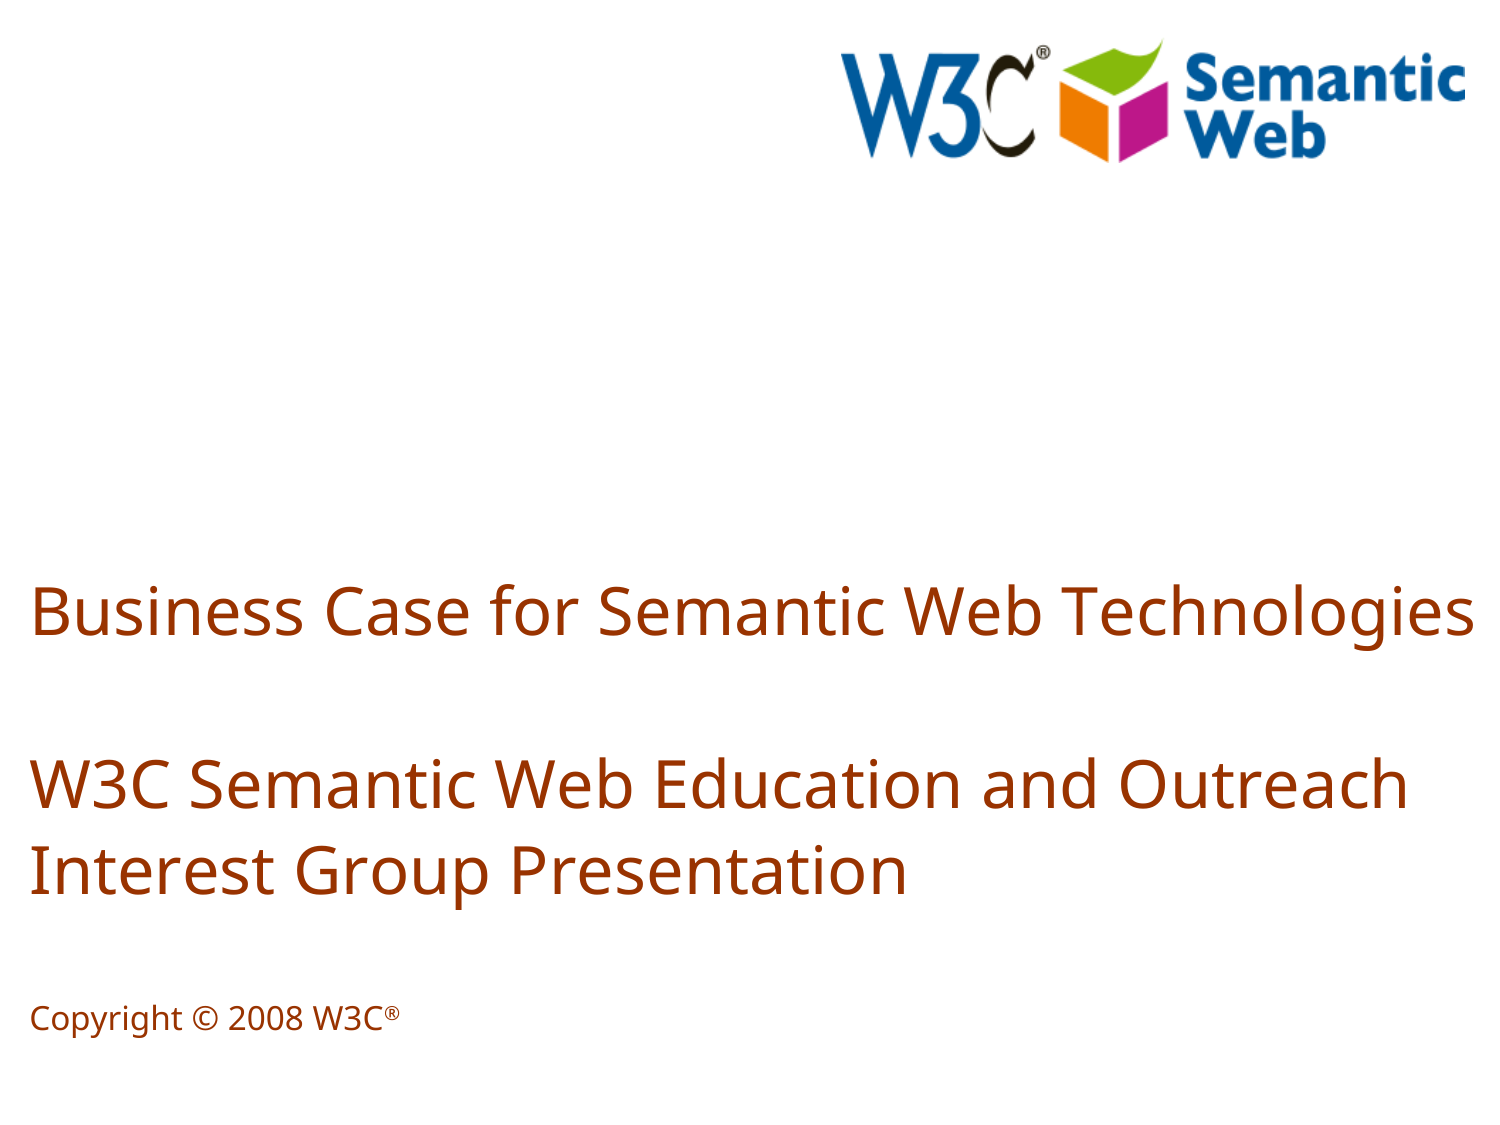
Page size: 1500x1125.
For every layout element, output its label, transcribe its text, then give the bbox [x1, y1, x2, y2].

picture [841, 37, 1465, 163]
text_box Business Case for Semantic Web Technologies W3C Semantic Web Education and Outreach Interest Group Presentation Copyright © 2008 W3C® [29, 596, 1495, 1005]
